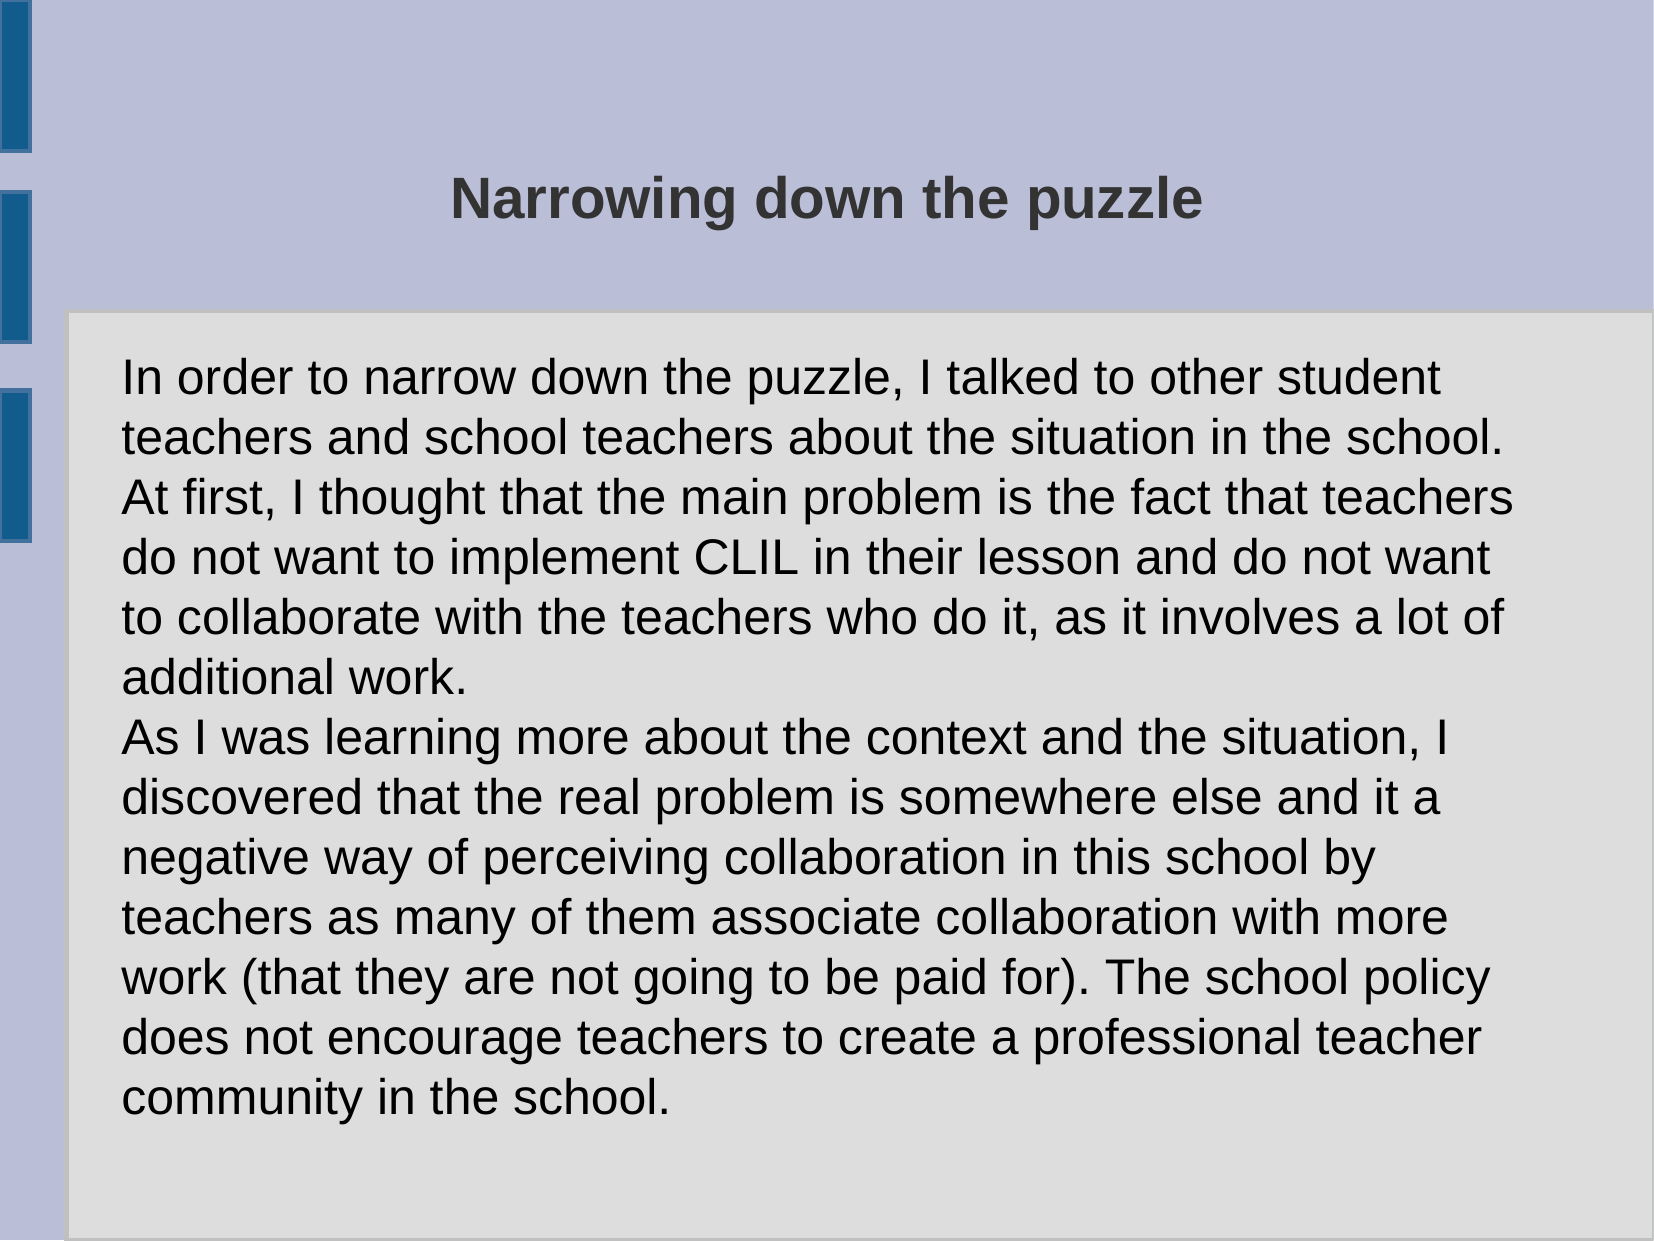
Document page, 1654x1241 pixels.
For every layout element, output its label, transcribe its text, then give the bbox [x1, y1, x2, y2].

title Narrowing down the puzzle [121, 91, 1534, 299]
list In order to narrow down the puzzle, I talked to other student teachers and school teachers about the situation in the school. At first, I thought that the main problem is the fact that teachers do not want to implement CLIL in their lesson and do not want to collaborate with the teachers who do it, as it involves a lot of additional work. As I was learning more about the context and the situation, I discovered that the real problem is somewhere else and it a negative way of perceiving collaboration in this school by teachers as many of them associate collaboration with more work (that they are not going to be paid for). The school policy does not encourage teachers to create a professional teacher community in the school. [121, 344, 1534, 1127]
